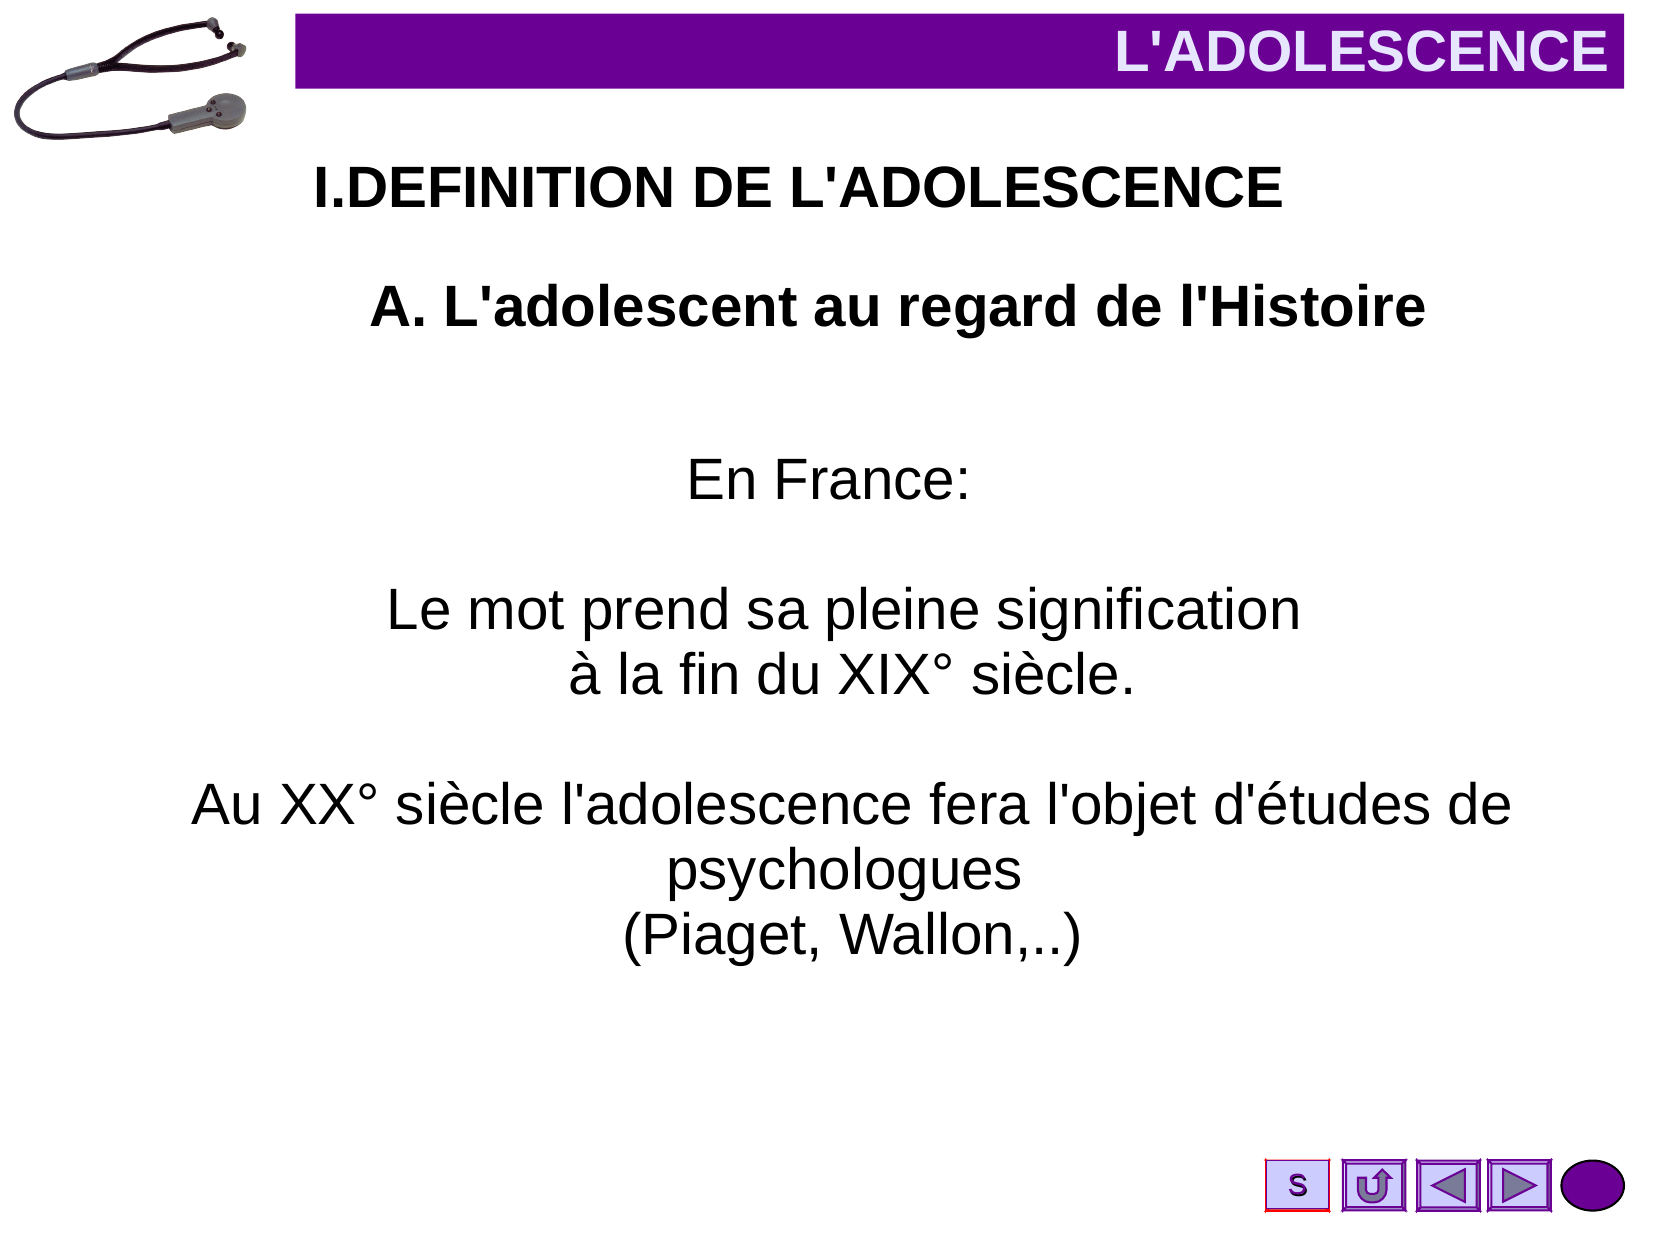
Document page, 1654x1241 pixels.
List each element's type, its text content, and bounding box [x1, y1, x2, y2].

text_box L'ADOLESCENCE [295, 13, 1625, 89]
text_box En France: Le mot prend sa pleine signification à la fin du XIX° siècle. Au XX° siècle l'adolescence fera l'objet d'études de psychologues (Piaget, Wallon,..) [86, 439, 1620, 973]
text_box A. L'adolescent au regard de l'Histoire [354, 265, 1443, 346]
picture [8, 8, 260, 153]
text_box I.DEFINITION DE L'ADOLESCENCE [272, 147, 1300, 230]
text_box [1561, 1160, 1625, 1211]
